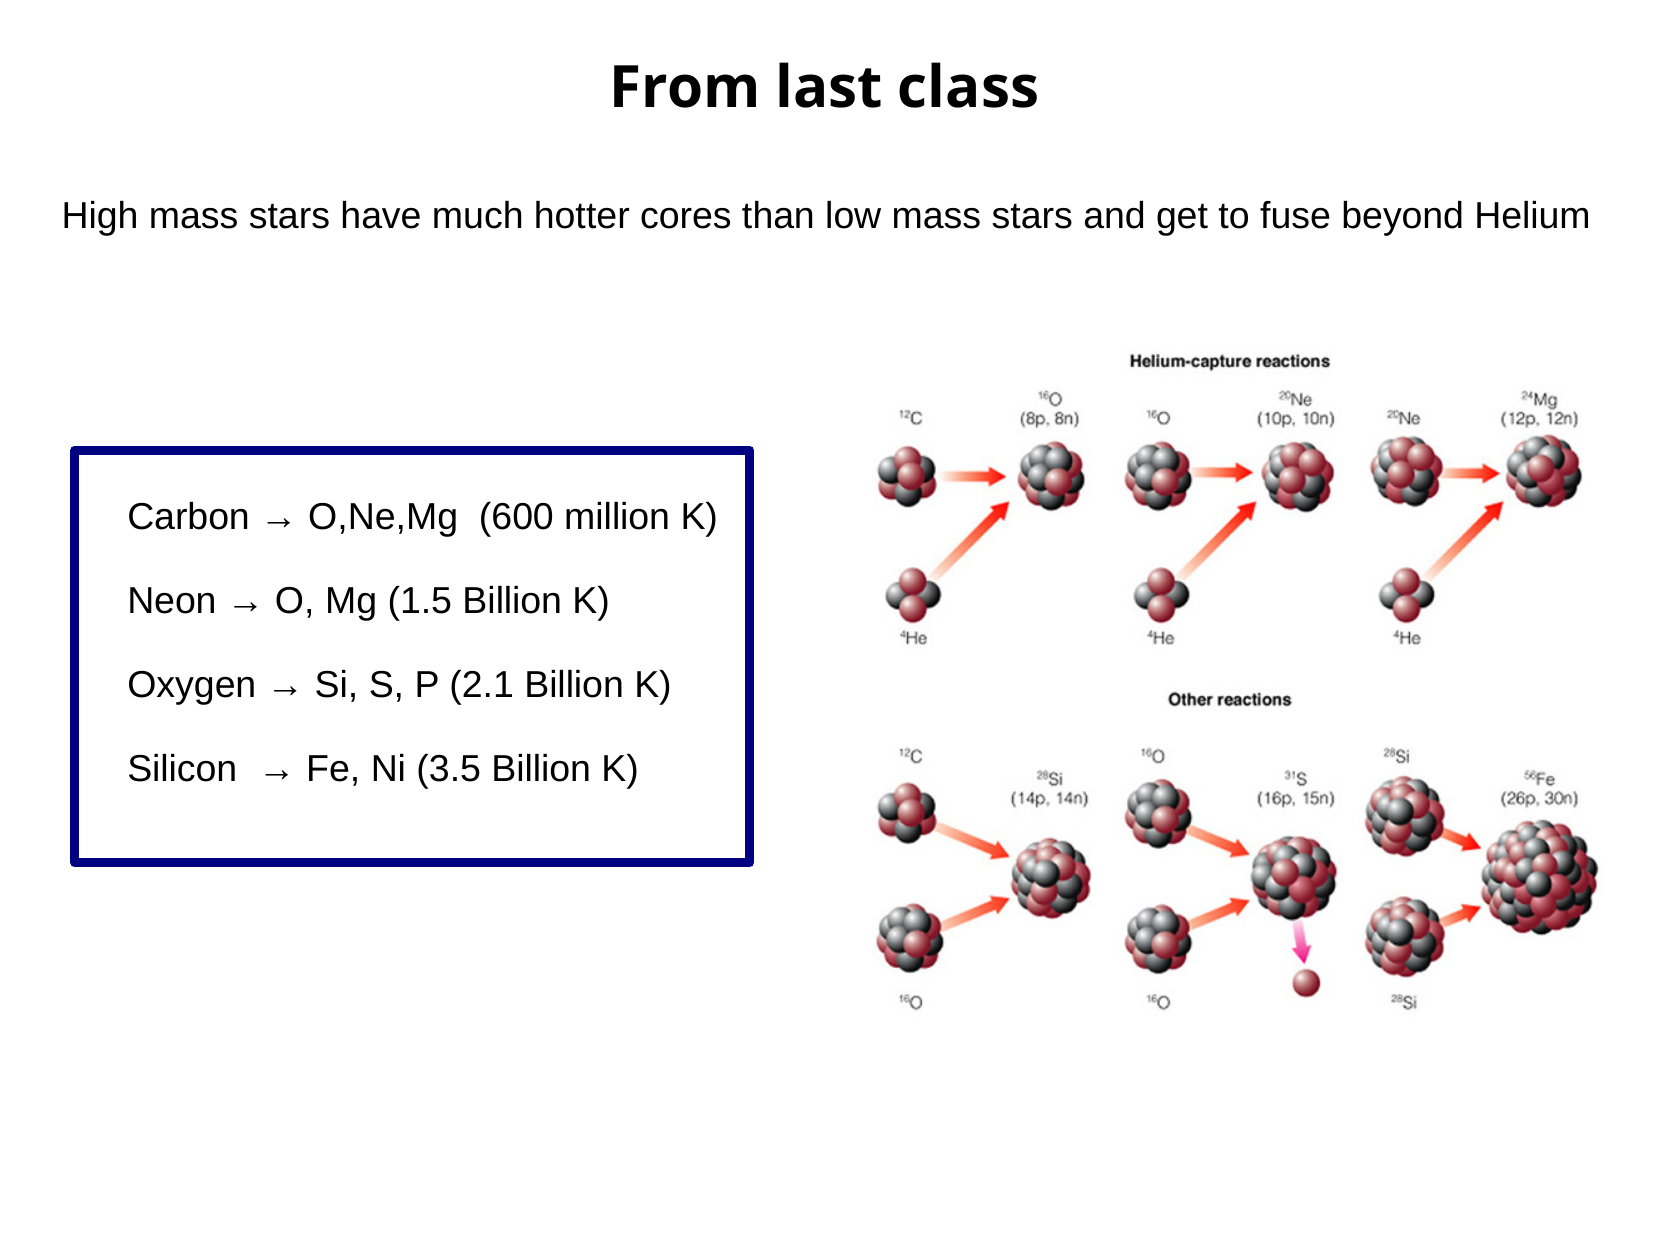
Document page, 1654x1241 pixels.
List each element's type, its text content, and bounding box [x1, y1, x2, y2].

text_box [74, 450, 750, 863]
text_box From last class [262, 37, 1388, 134]
text_box Carbon → O,Ne,Mg (600 million K) Neon → O, Mg (1.5 Billion K) Oxygen → Si, S, P (2.1 Billion K) Silicon → Fe, Ni (3.5 Billion K) [112, 487, 750, 839]
text_box High mass stars have much hotter cores than low mass stars and get to fuse beyond Helium [0, 187, 1653, 380]
picture [862, 337, 1613, 1028]
